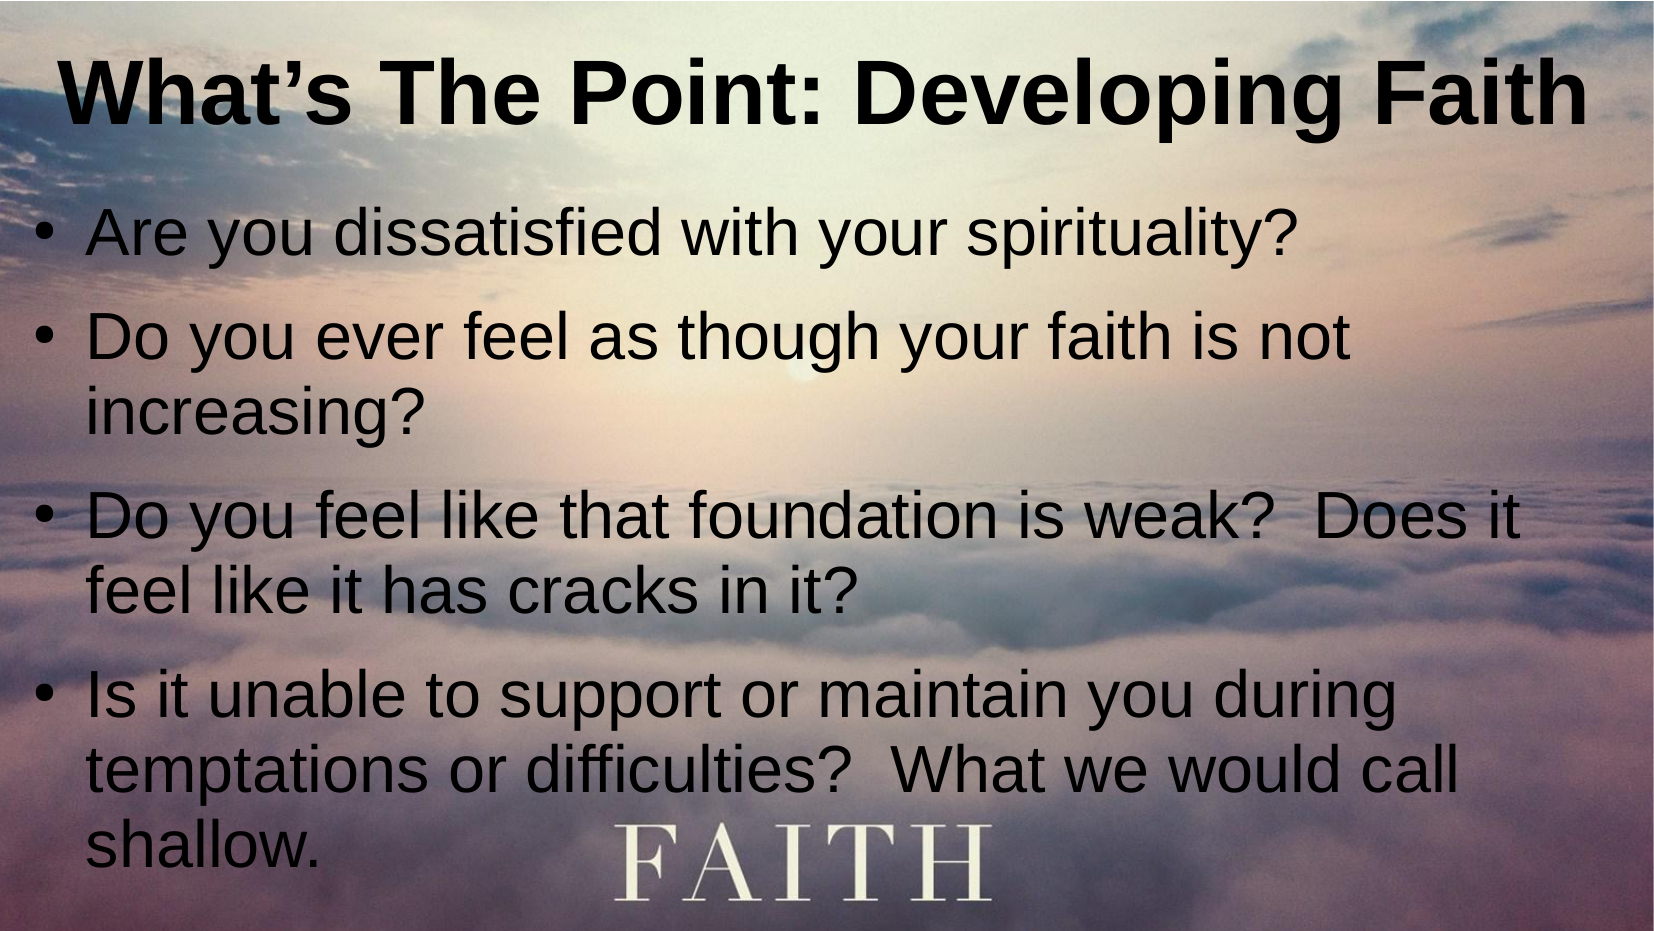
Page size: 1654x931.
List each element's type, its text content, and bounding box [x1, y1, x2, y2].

picture [0, 1, 1654, 931]
list Are you dissatisfied with your spirituality? Do you ever feel as though your faith is not increasing? Do you feel like that foundation is weak? Does it feel like it has cracks in it? Is it unable to support or maintain you during temptations or difficulties? What we would call shallow. [15, 195, 1636, 916]
title What’s The Point: Developing Faith [15, 0, 1636, 195]
